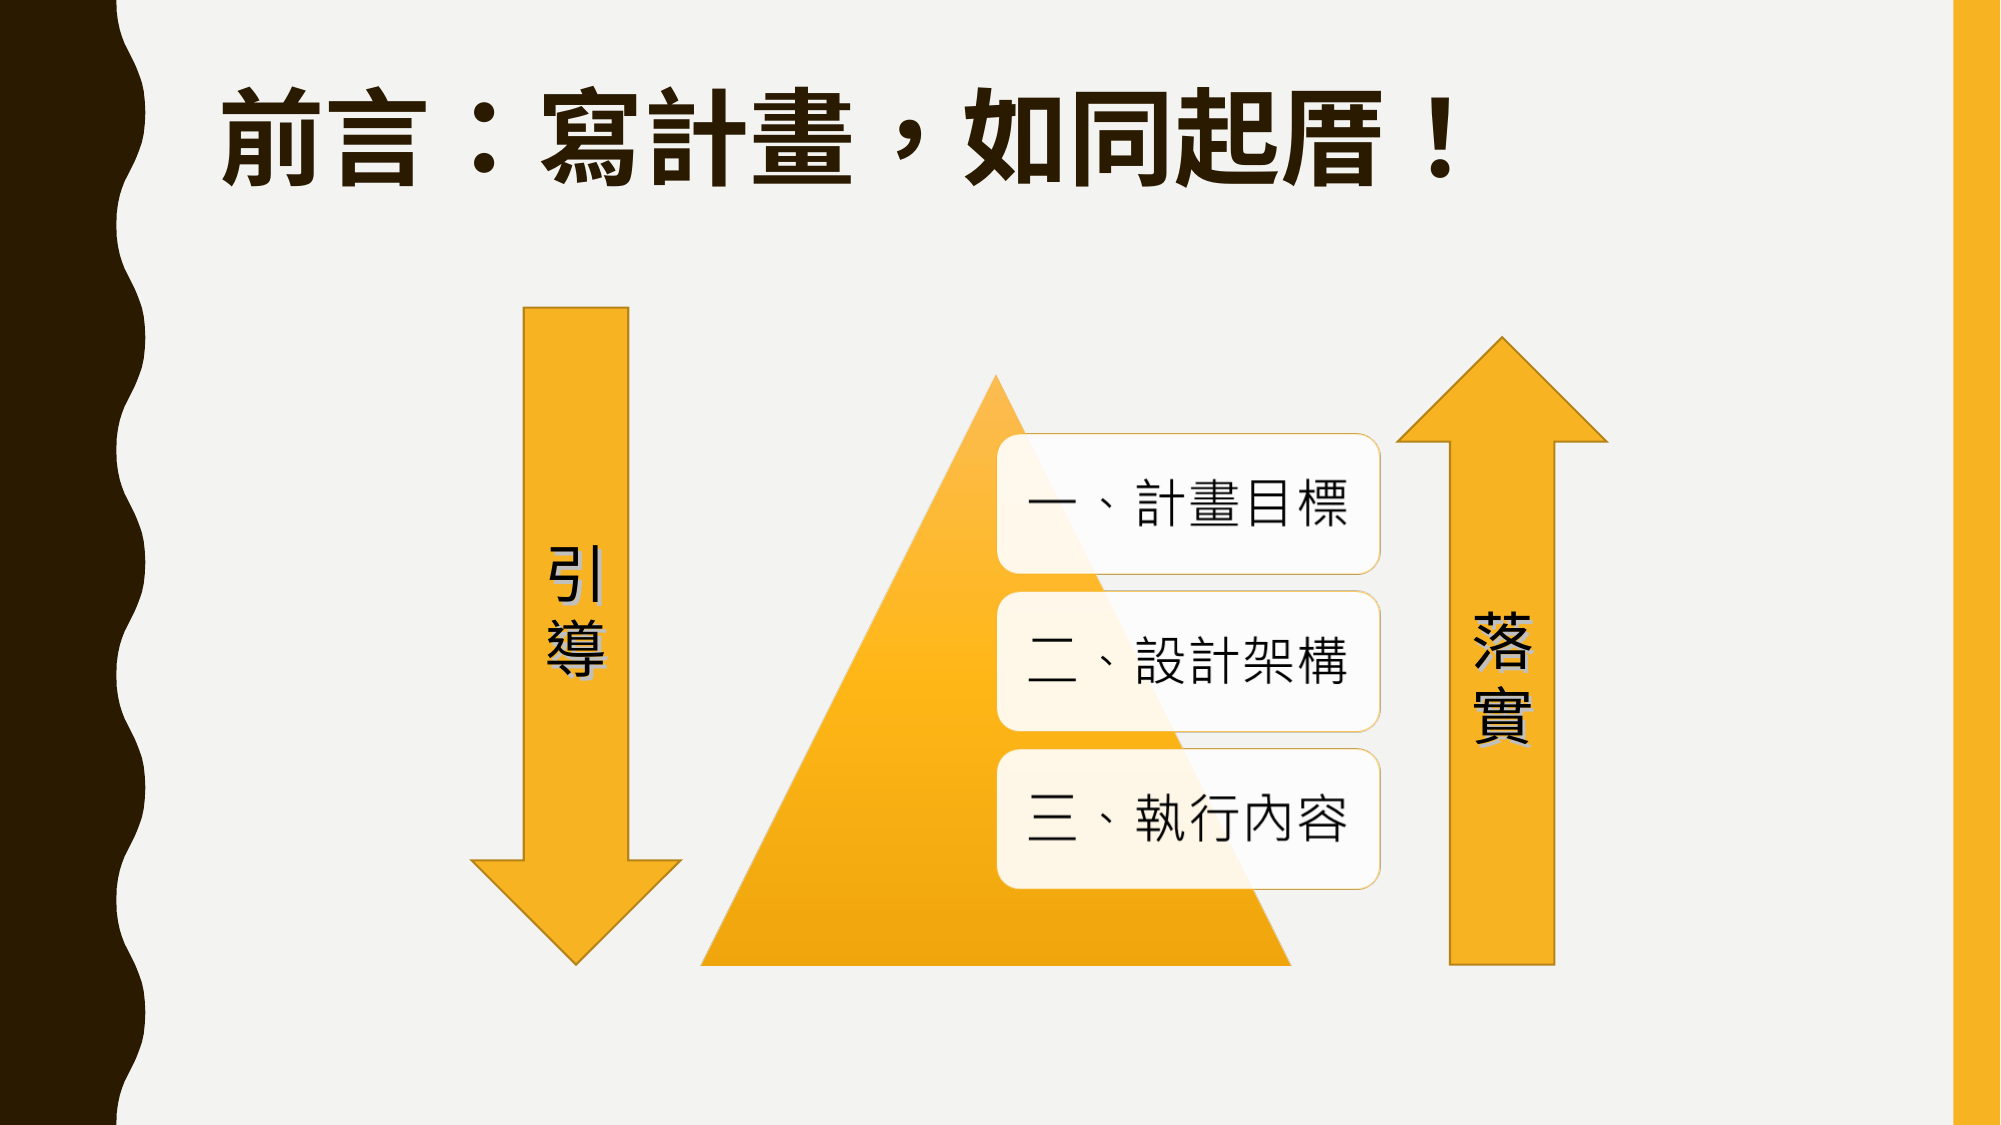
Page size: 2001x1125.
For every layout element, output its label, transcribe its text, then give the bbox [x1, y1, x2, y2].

text_box 引導 [471, 307, 681, 965]
text_box 落實 [1397, 337, 1607, 965]
picture [204, 374, 1876, 966]
title 前言：寫計畫，如同起厝！ [203, 78, 1874, 324]
